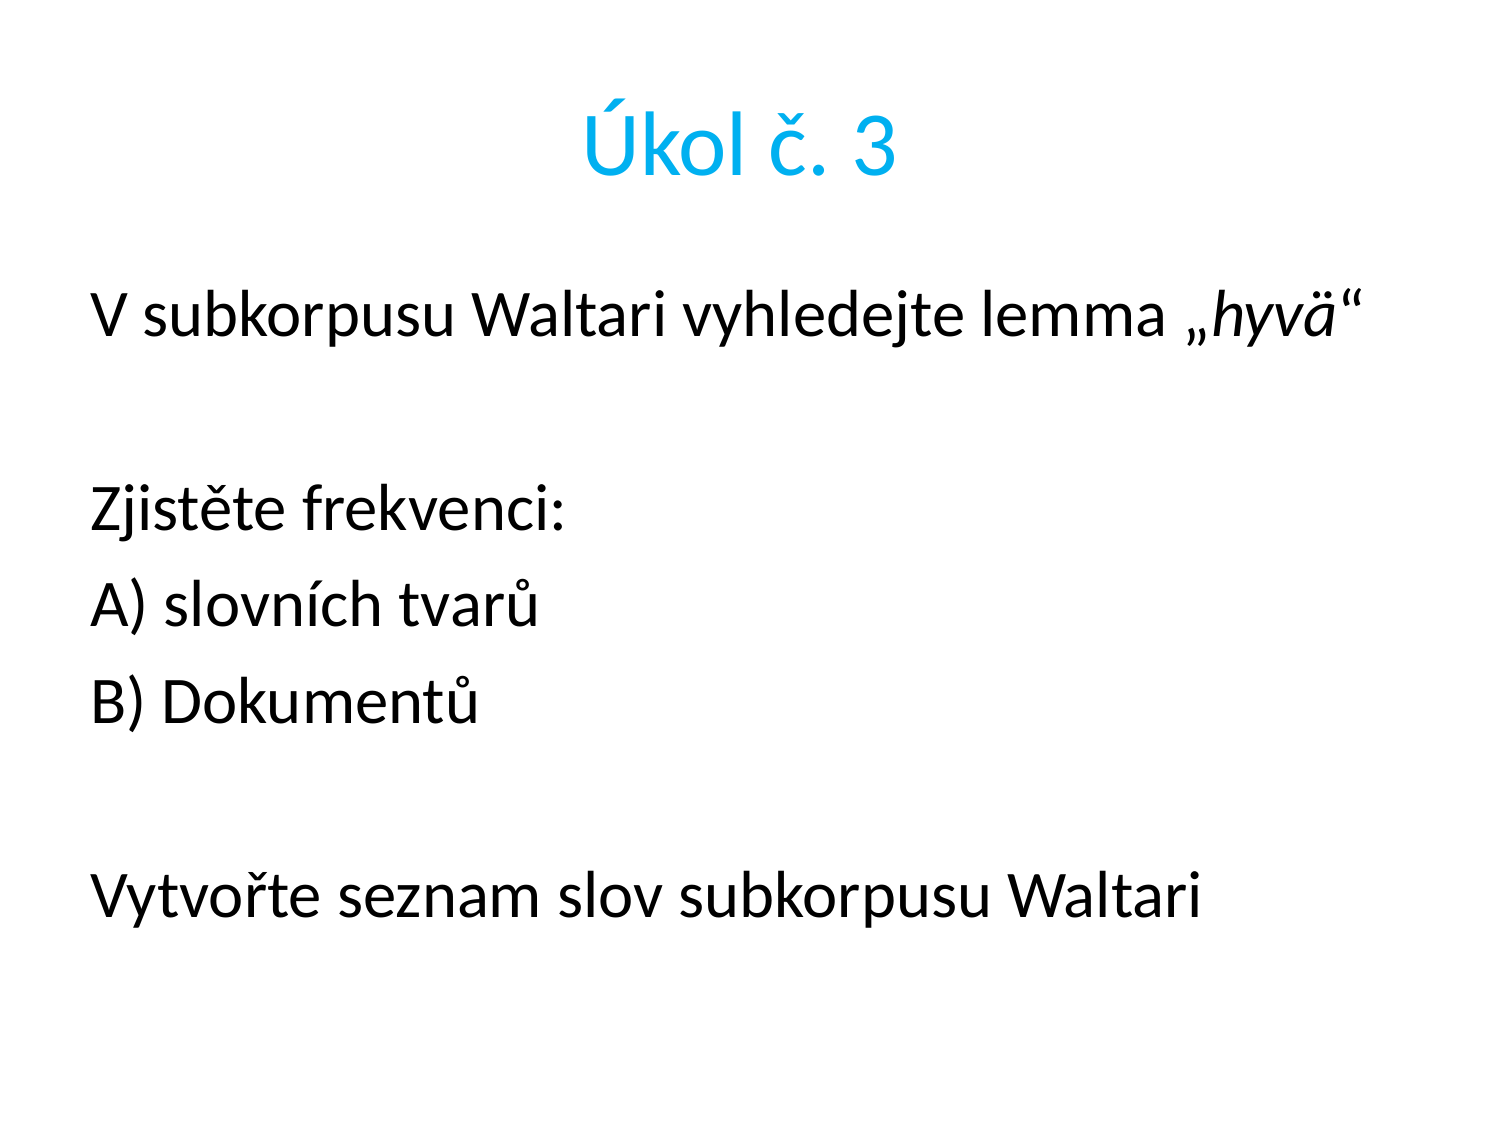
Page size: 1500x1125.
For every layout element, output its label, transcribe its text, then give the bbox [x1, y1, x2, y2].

list V subkorpusu Waltari vyhledejte lemma „hyvä“ Zjistěte frekvenci: A) slovních tvarů B) Dokumentů Vytvořte seznam slov subkorpusu Waltari [75, 262, 1426, 1005]
title Úkol č. 3 [75, 45, 1426, 233]
